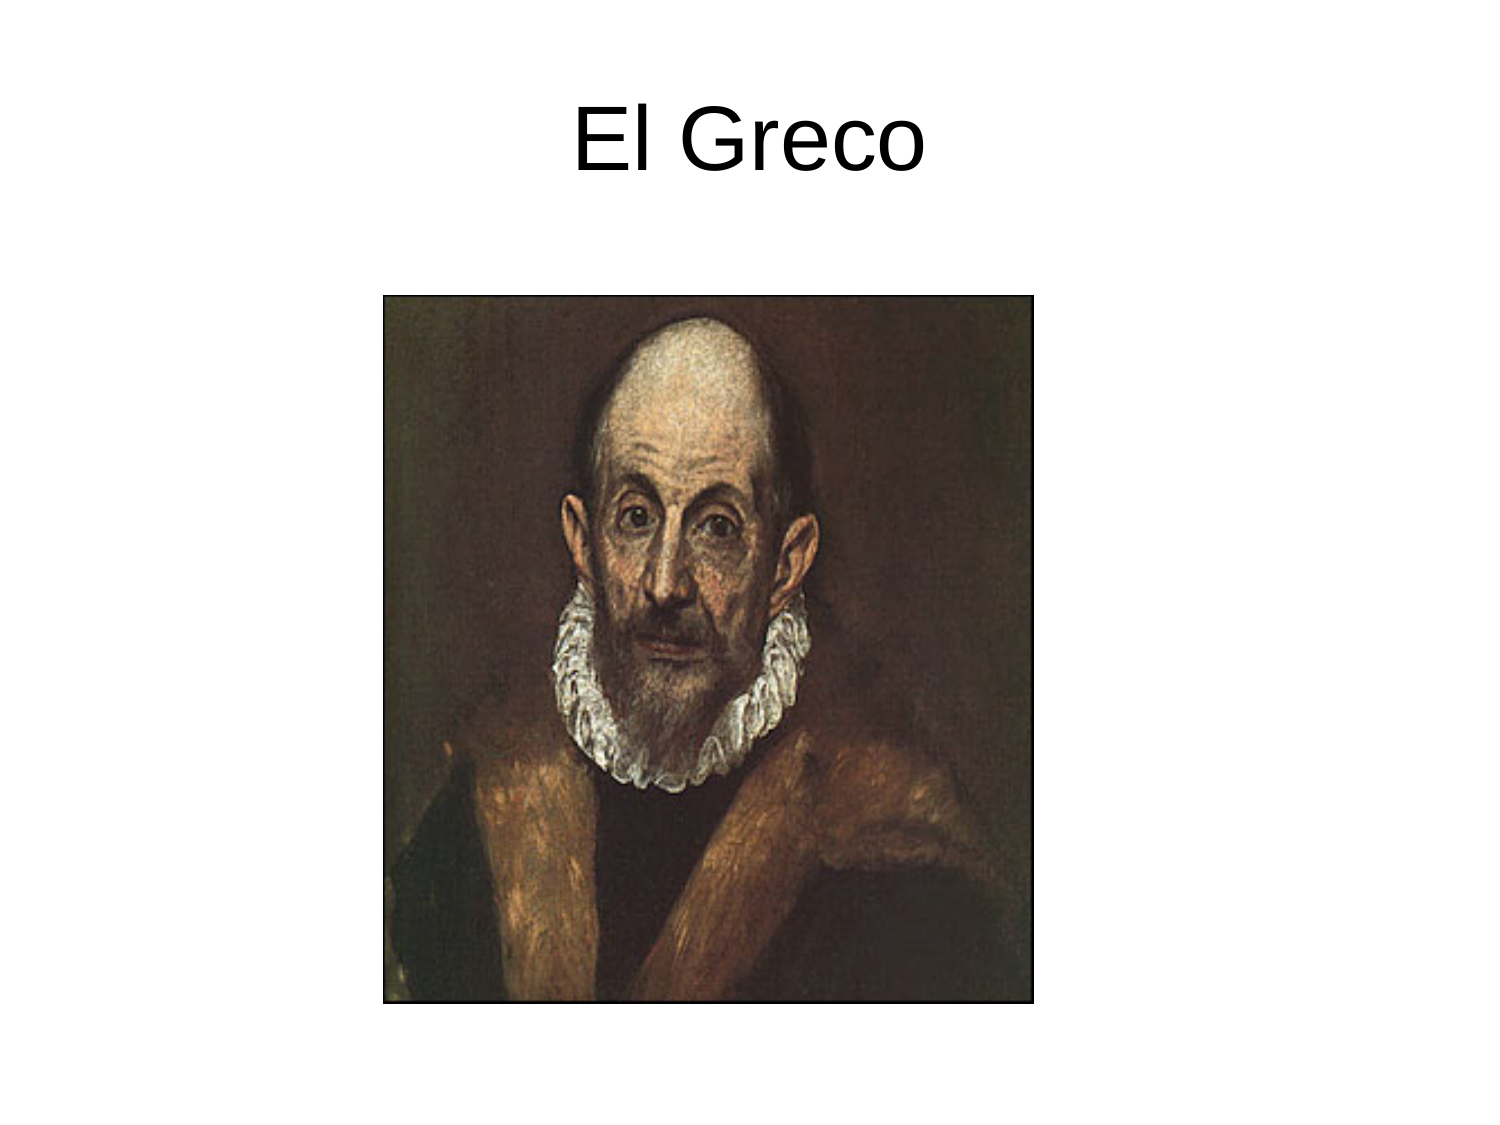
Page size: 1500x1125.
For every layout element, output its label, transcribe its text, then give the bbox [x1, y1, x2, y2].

picture [383, 295, 1034, 1004]
title El Greco [75, 20, 1425, 257]
